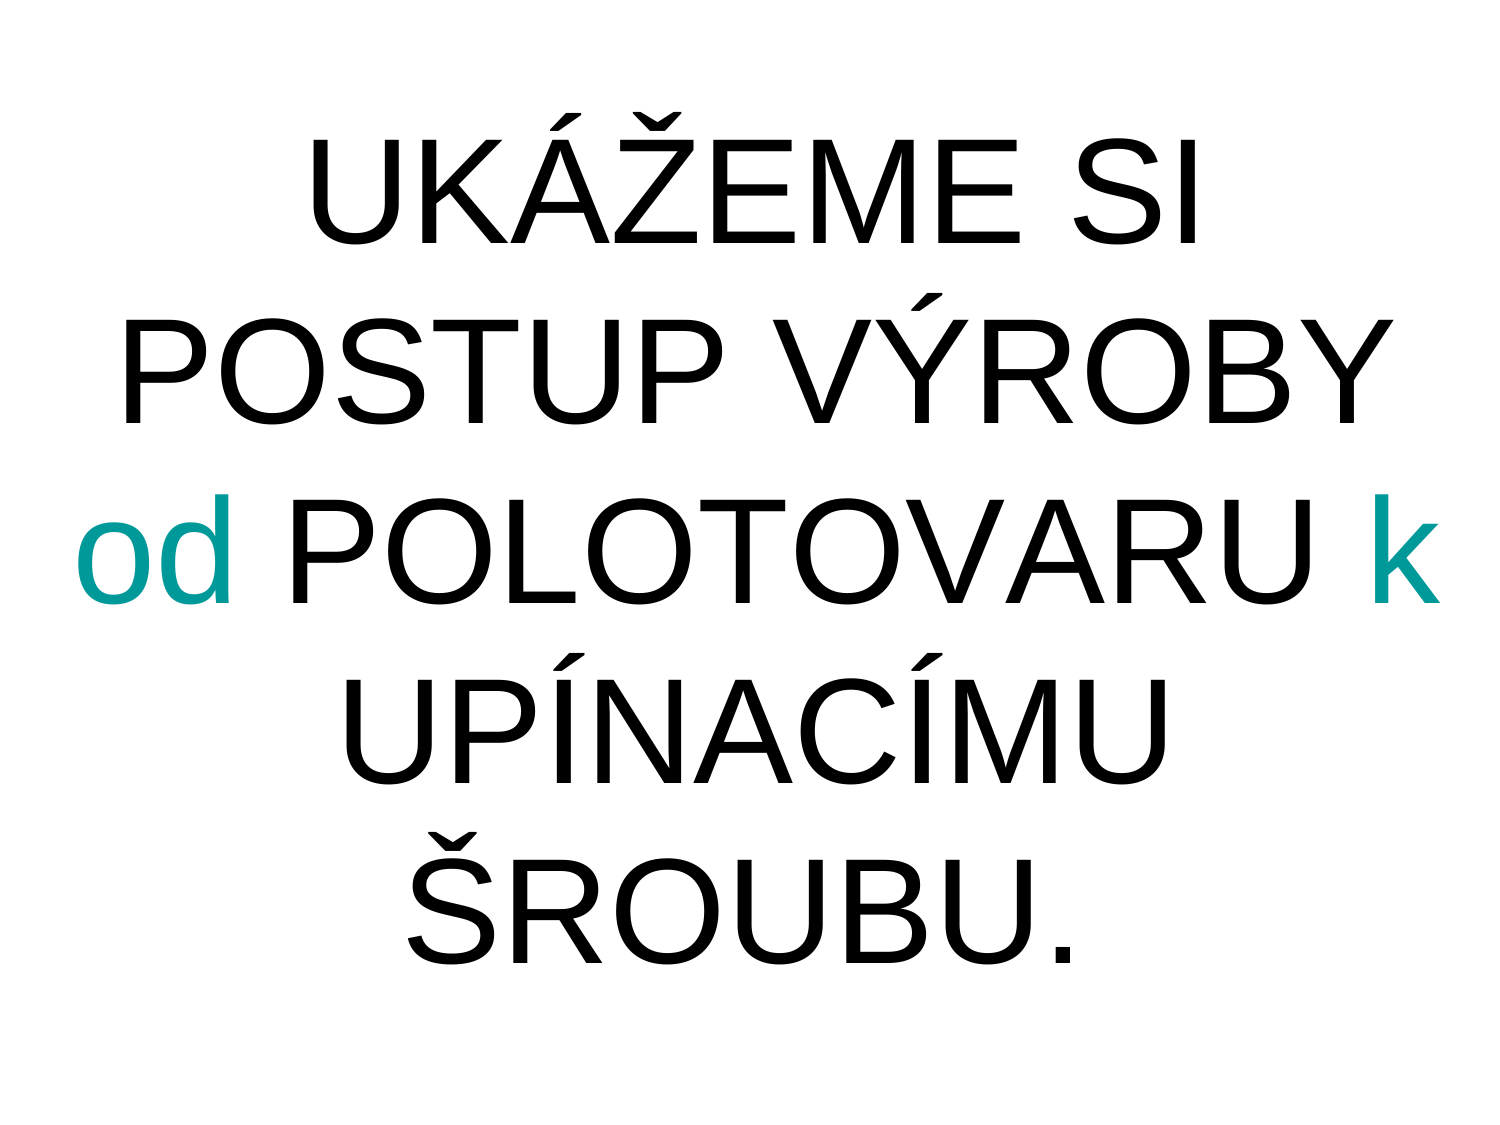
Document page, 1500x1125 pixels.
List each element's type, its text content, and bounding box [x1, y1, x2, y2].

title UKÁŽEME SI POSTUP VÝROBY od POLOTOVARU k UPÍNACÍMU ŠROUBU. [50, 24, 1463, 1063]
